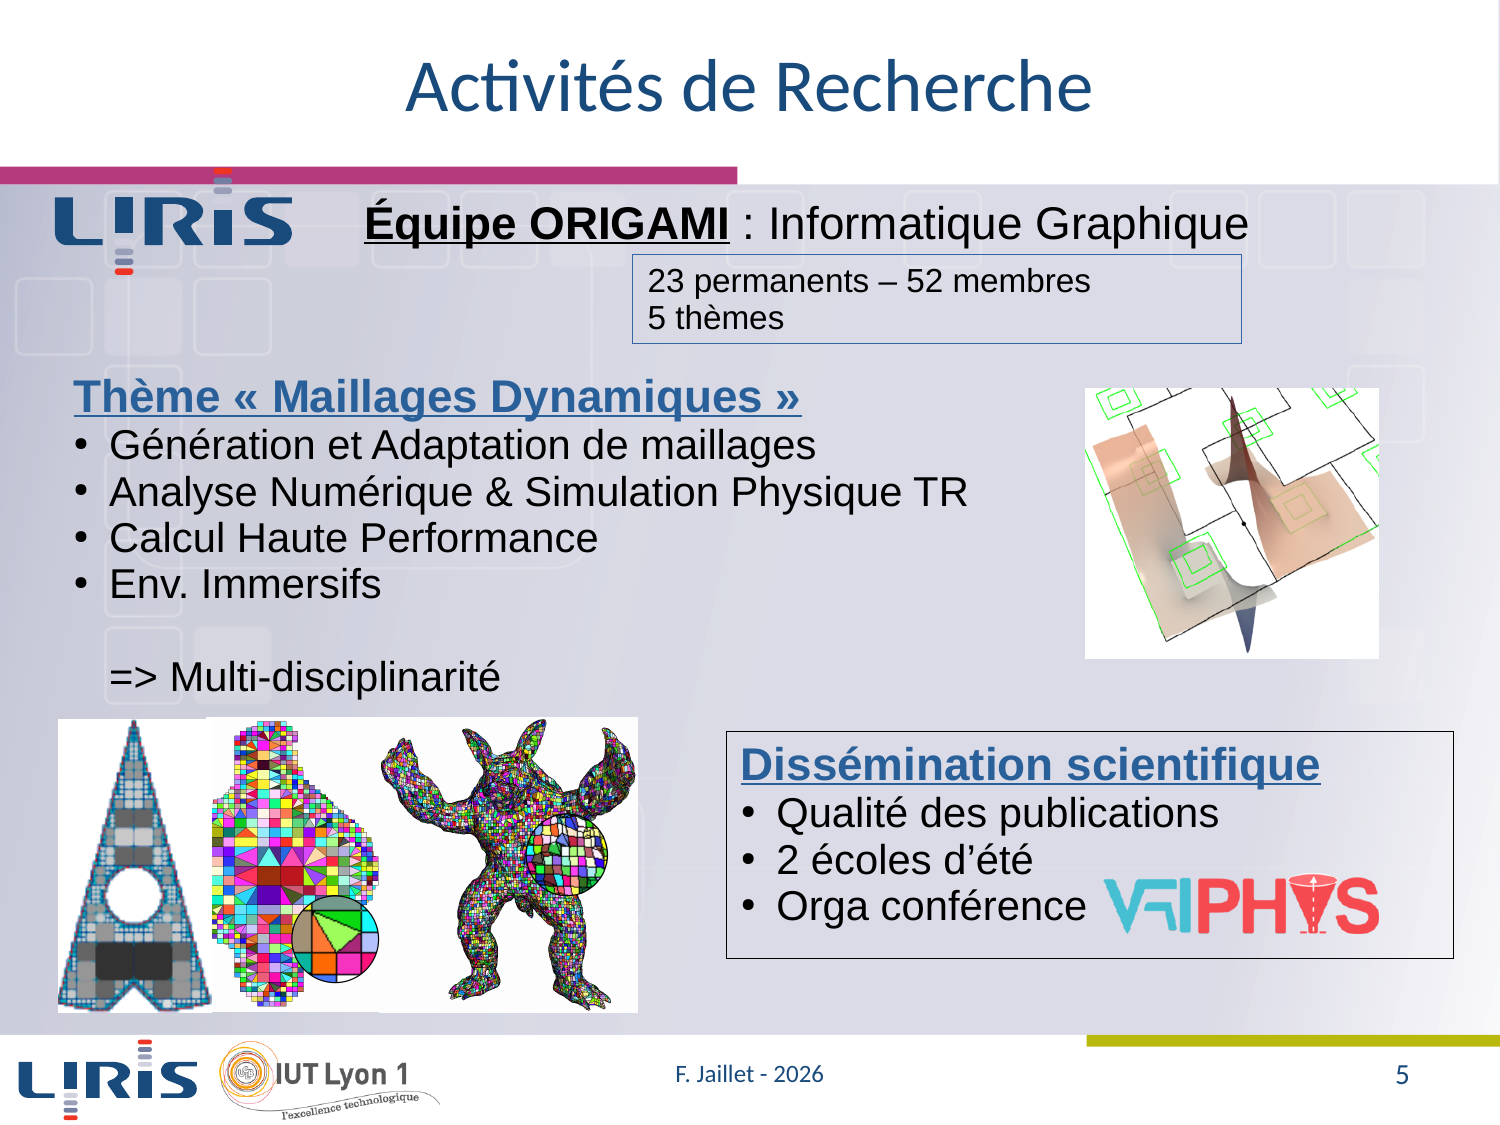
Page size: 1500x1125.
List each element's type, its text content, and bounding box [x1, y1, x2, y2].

picture [0, 0, 1500, 1125]
slide_number <numéro> [1230, 1042, 1425, 1103]
text_box Équipe ORIGAMI : Informatique Graphique [349, 190, 1422, 308]
text_box 23 permanents – 52 membres 5 thèmes [632, 254, 1242, 344]
footer F. Jaillet - 2026 [430, 1042, 1070, 1103]
title Activités de Recherche [75, 45, 1425, 138]
text_box Thème « Maillages Dynamiques » Génération et Adaptation de maillages Analyse Numérique & Simulation Physique TR Calcul Haute Performance Env. Immersifs => Multi-disciplinarité [58, 363, 1017, 876]
text_box Dissémination scientifique Qualité des publications 2 écoles d’été Orga conférence [726, 731, 1454, 959]
